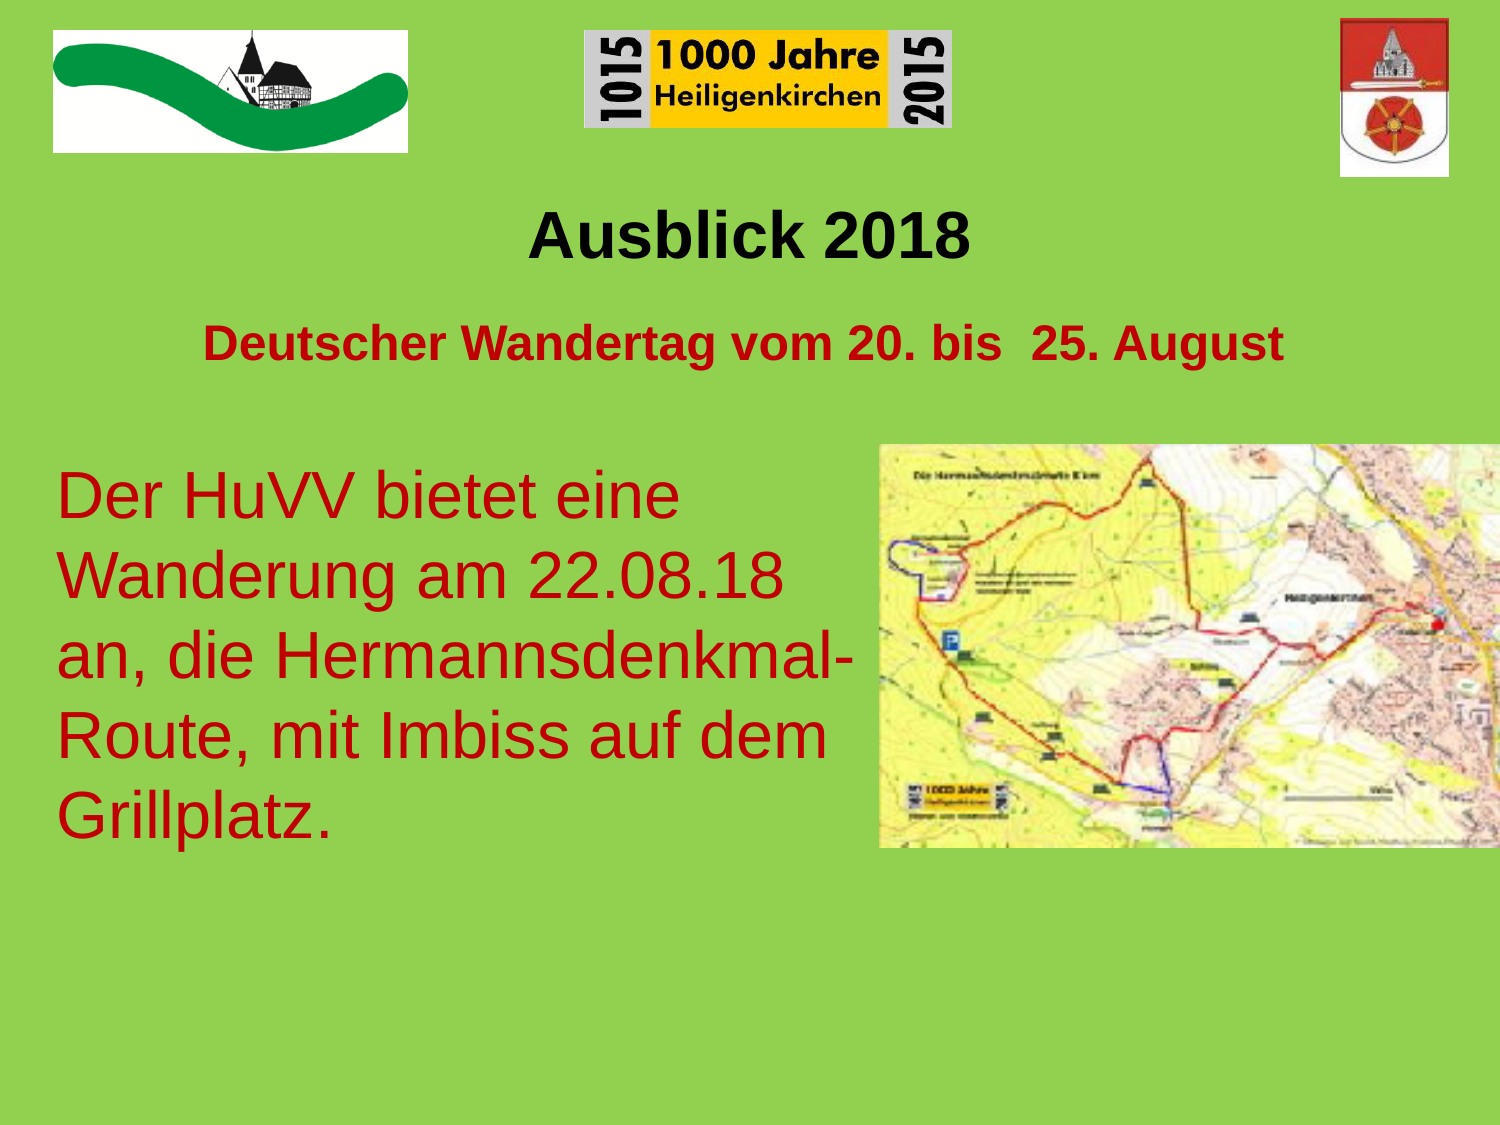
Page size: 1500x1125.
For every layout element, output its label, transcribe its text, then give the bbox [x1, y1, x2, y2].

picture [892, 444, 1500, 848]
picture [584, 31, 952, 128]
picture [1340, 19, 1449, 177]
text_box Deutscher Wandertag vom 20. bis 25. August [100, 302, 1388, 379]
picture [53, 31, 408, 153]
text_box Ausblick 2018 [64, 184, 1436, 281]
text_box Der HuVV bietet eine Wanderung am 22.08.18 an, die Hermannsdenkmal-Route, mit Imbiss auf dem Grillplatz. [41, 444, 892, 864]
